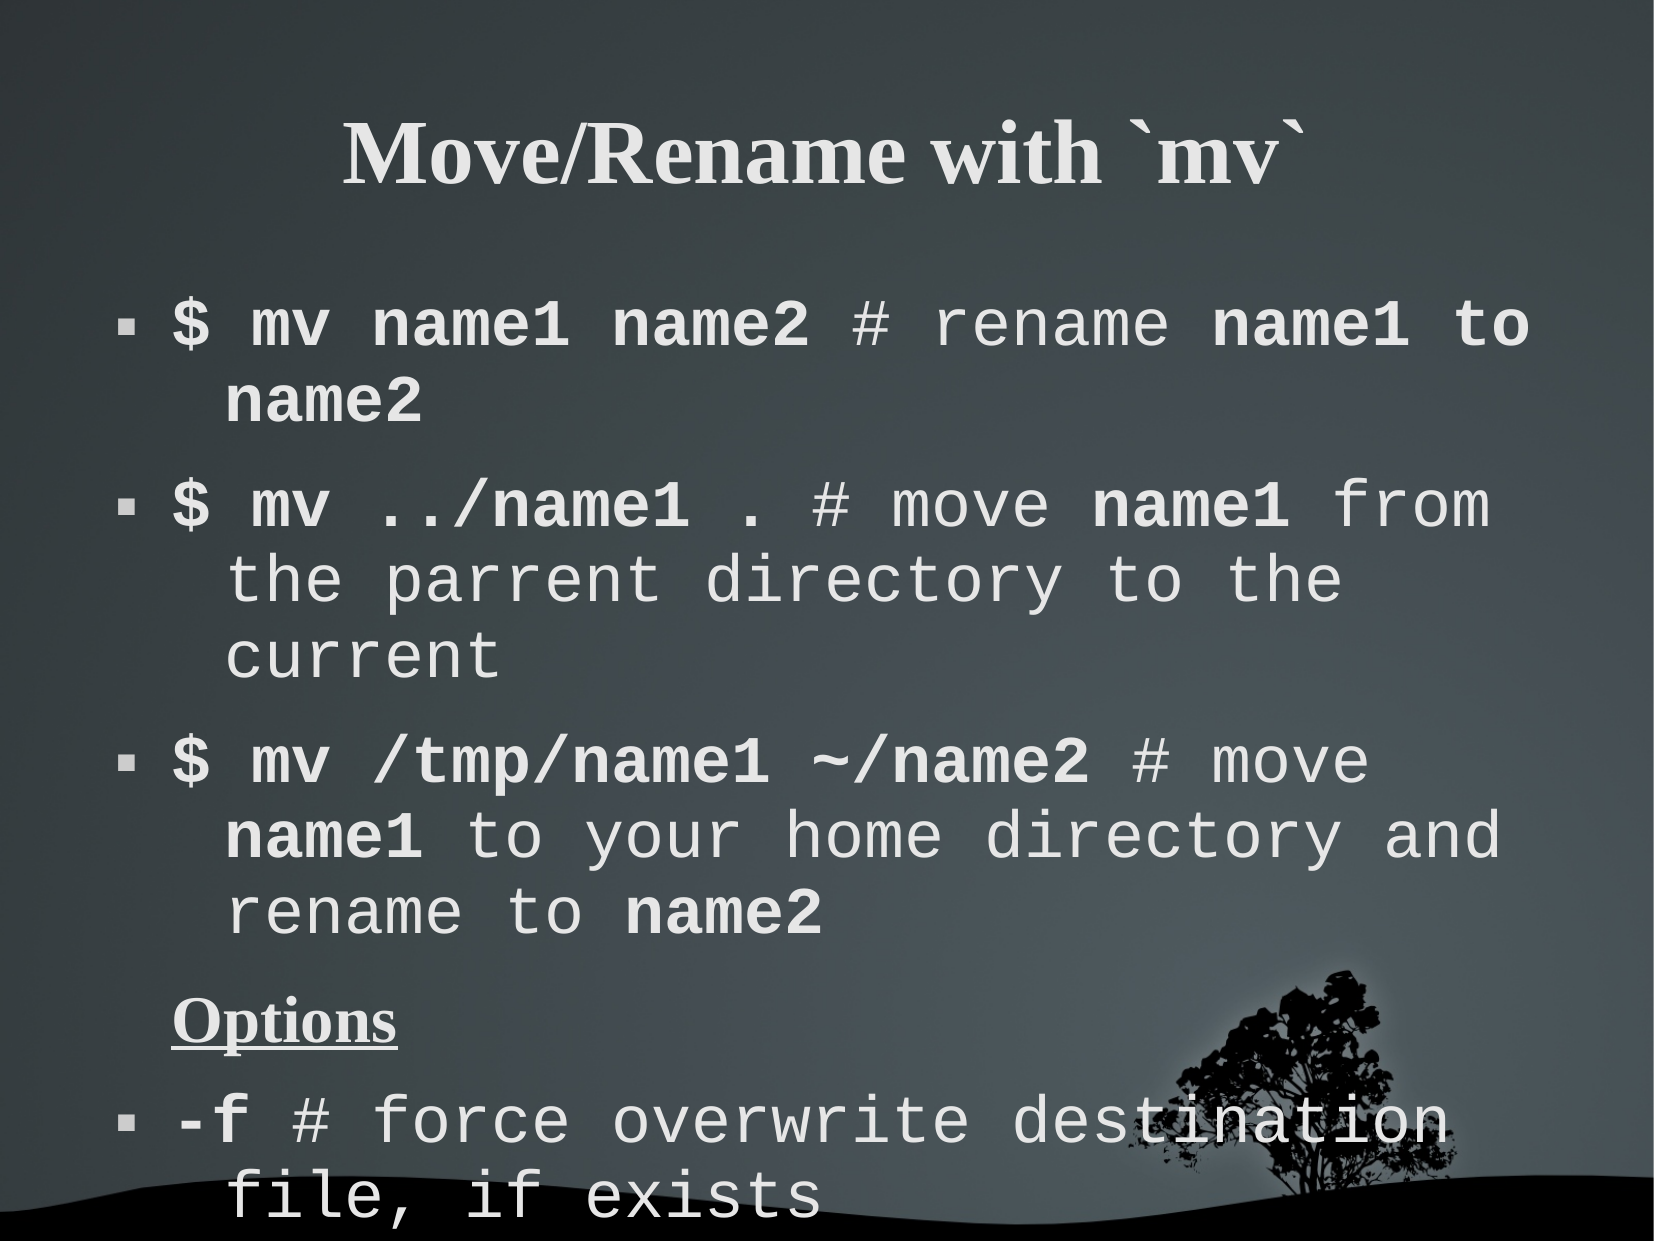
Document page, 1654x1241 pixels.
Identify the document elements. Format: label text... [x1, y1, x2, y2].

list $ mv name1 name2 # rename name1 to name2 $ mv ../name1 . # move name1 from the parrent directory to the current $ mv /tmp/name1 ~/name2 # move name1 to your home directory and rename to name2 Options -f # force overwrite destination file, if exists -i # interactively confirm if you want the destination file to be overwritten [82, 290, 1571, 1216]
picture [0, 0, 1654, 1241]
title Move/Rename with `mv` [82, 49, 1571, 257]
